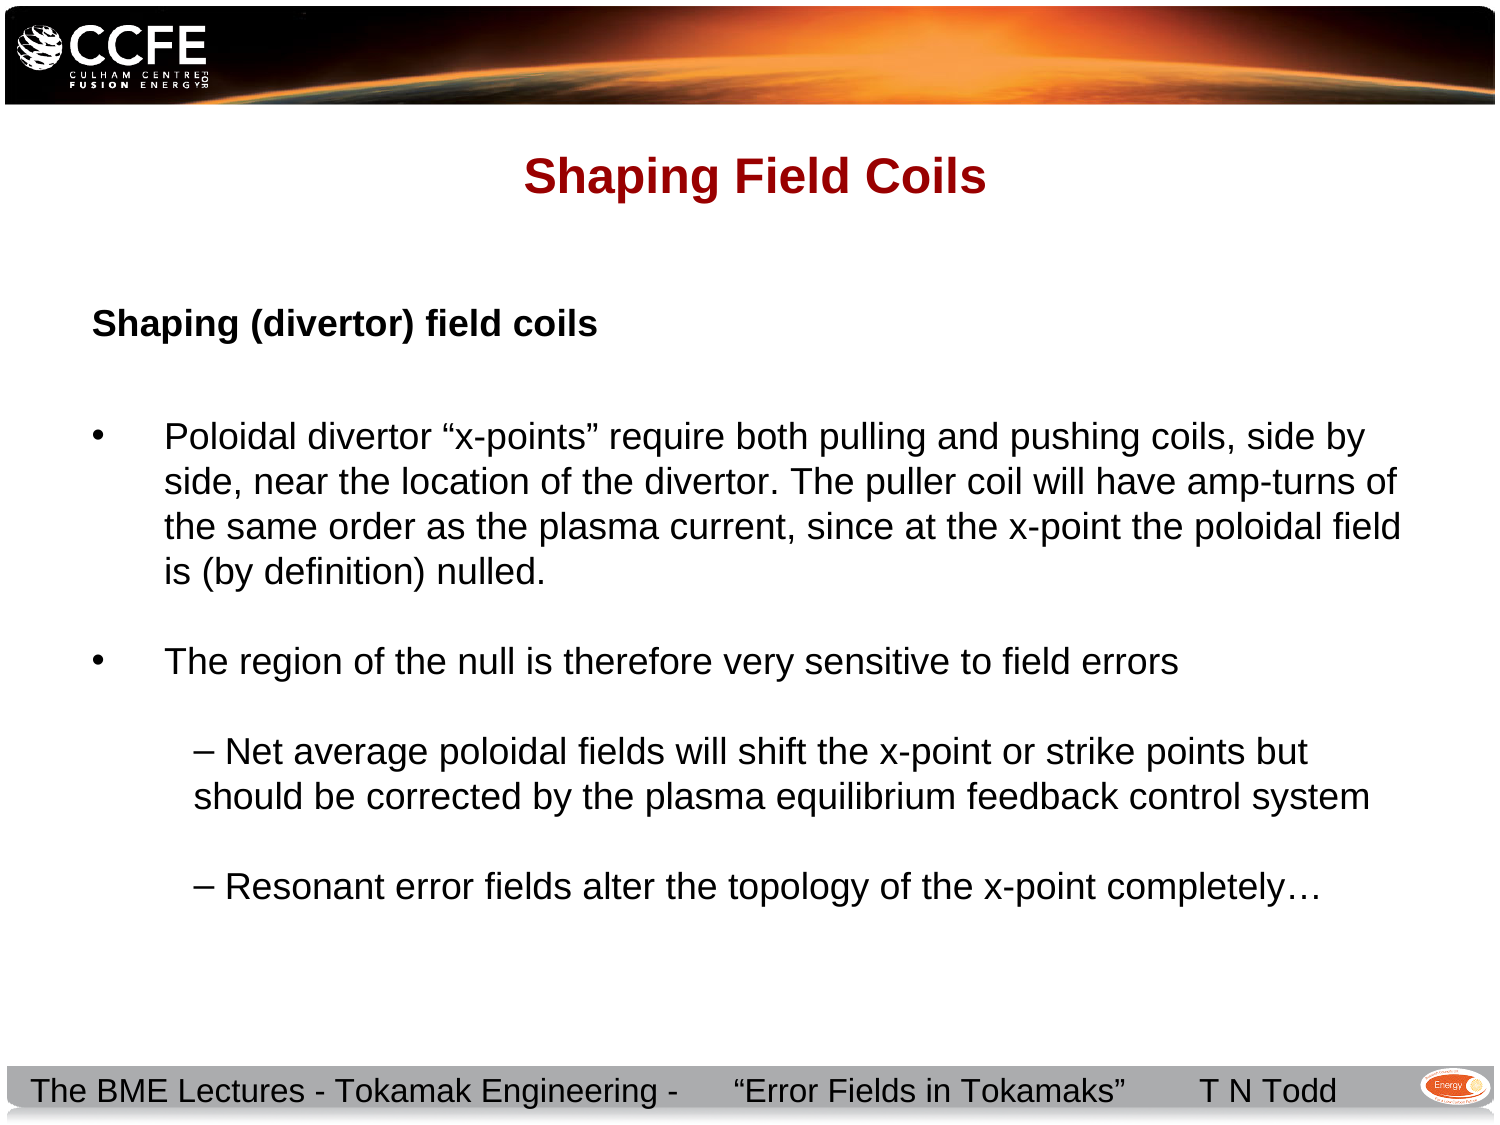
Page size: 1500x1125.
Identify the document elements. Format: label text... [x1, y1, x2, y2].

text_box Shaping Field Coils [454, 135, 1057, 211]
picture [1421, 1067, 1490, 1106]
text_box Shaping (divertor) field coils Poloidal divertor “x-points” require both pulling and pushing coils, side by side, near the location of the divertor. The puller coil will have amp-turns of the same order as the plasma current, since at the x-point the poloidal field is (by definition) nulled. The region of the null is therefore very sensitive to field errors Net average poloidal fields will shift the x-point or strike points but should be corrected by the plasma equilibrium feedback control system Resonant error fields alter the topology of the x-point completely… [76, 290, 1434, 915]
picture [5, 6, 1495, 105]
